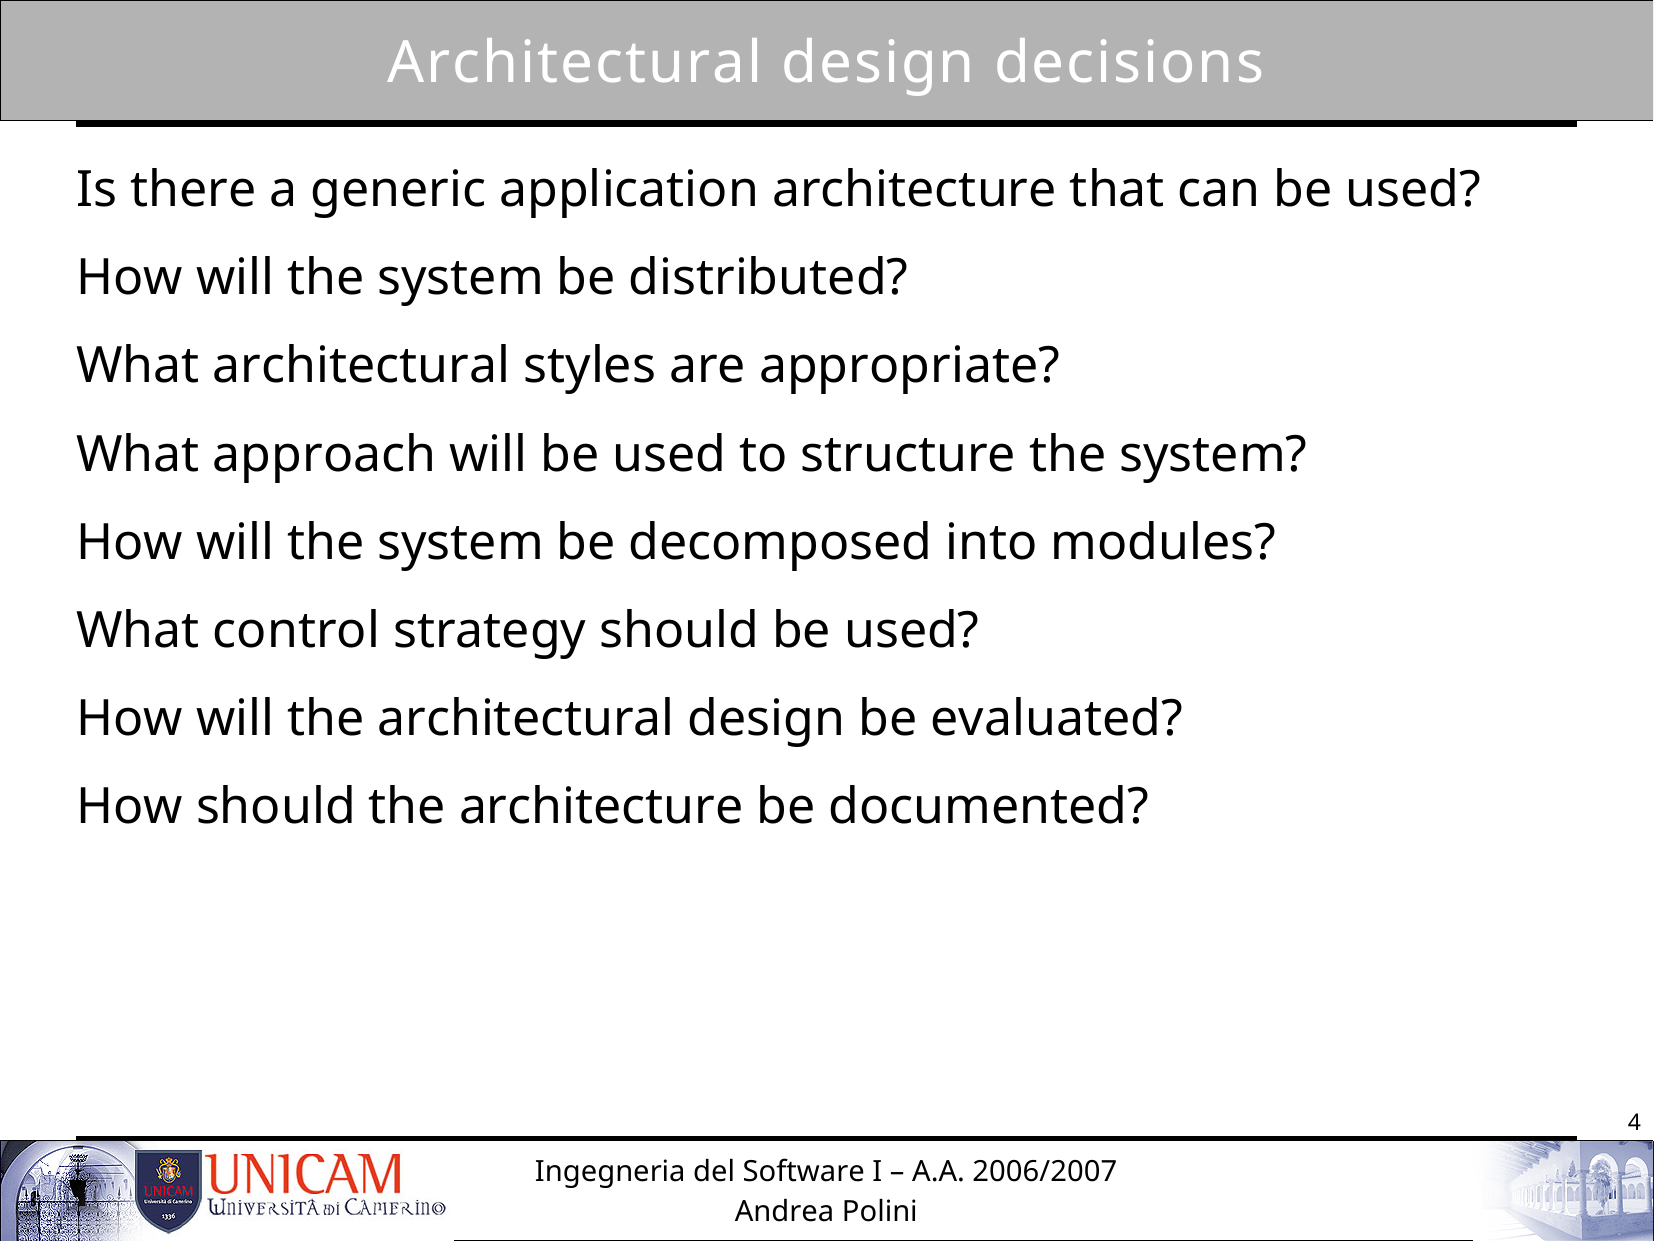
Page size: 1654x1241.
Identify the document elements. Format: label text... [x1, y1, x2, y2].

list Is there a generic application architecture that can be used? How will the system be distributed? What architectural styles are appropriate? What approach will be used to structure the system? How will the system be decomposed into modules? What control strategy should be used? How will the architectural design be evaluated? How should the architecture be documented? [76, 152, 1577, 796]
picture [0, 1141, 454, 1241]
picture [1473, 1141, 1654, 1241]
title Architectural design decisions [0, 0, 1653, 121]
